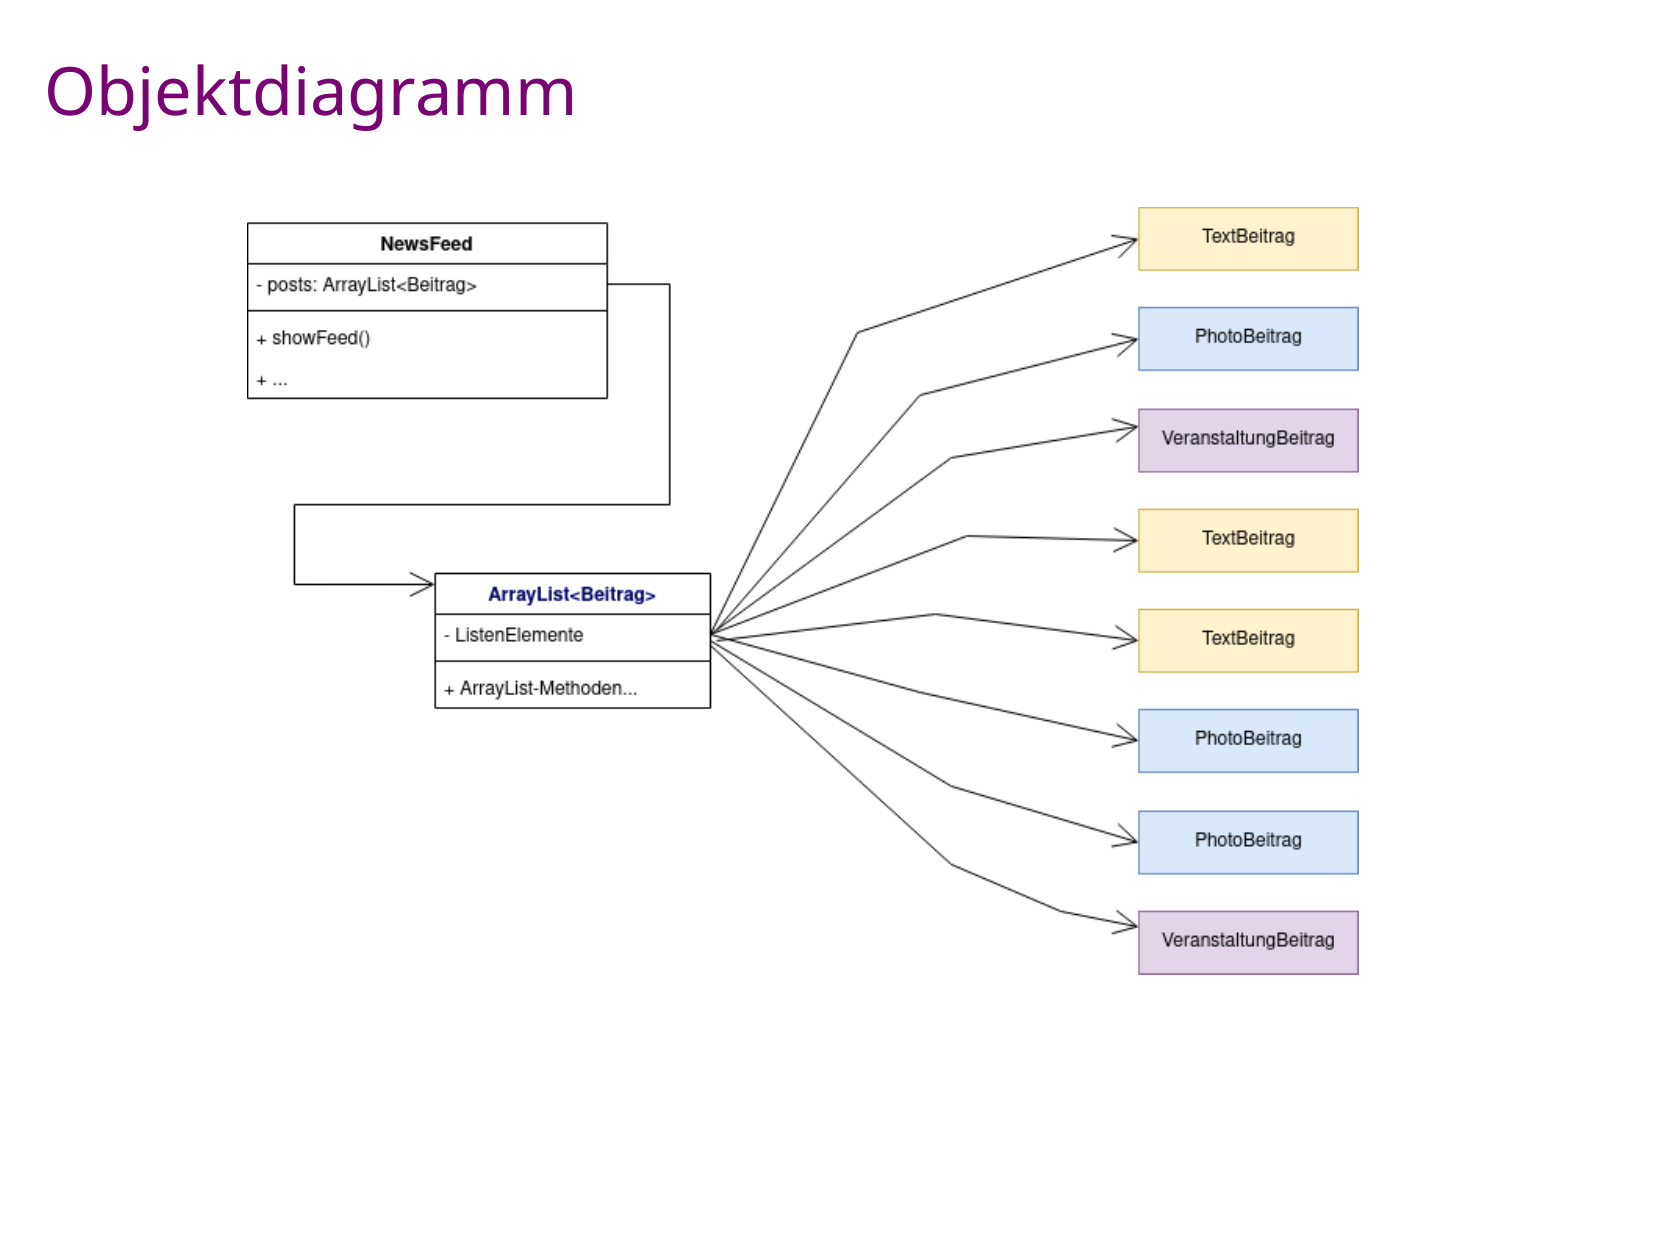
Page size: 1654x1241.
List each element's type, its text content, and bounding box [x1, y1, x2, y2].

title Objektdiagramm [29, 29, 1435, 148]
picture [247, 207, 1359, 975]
